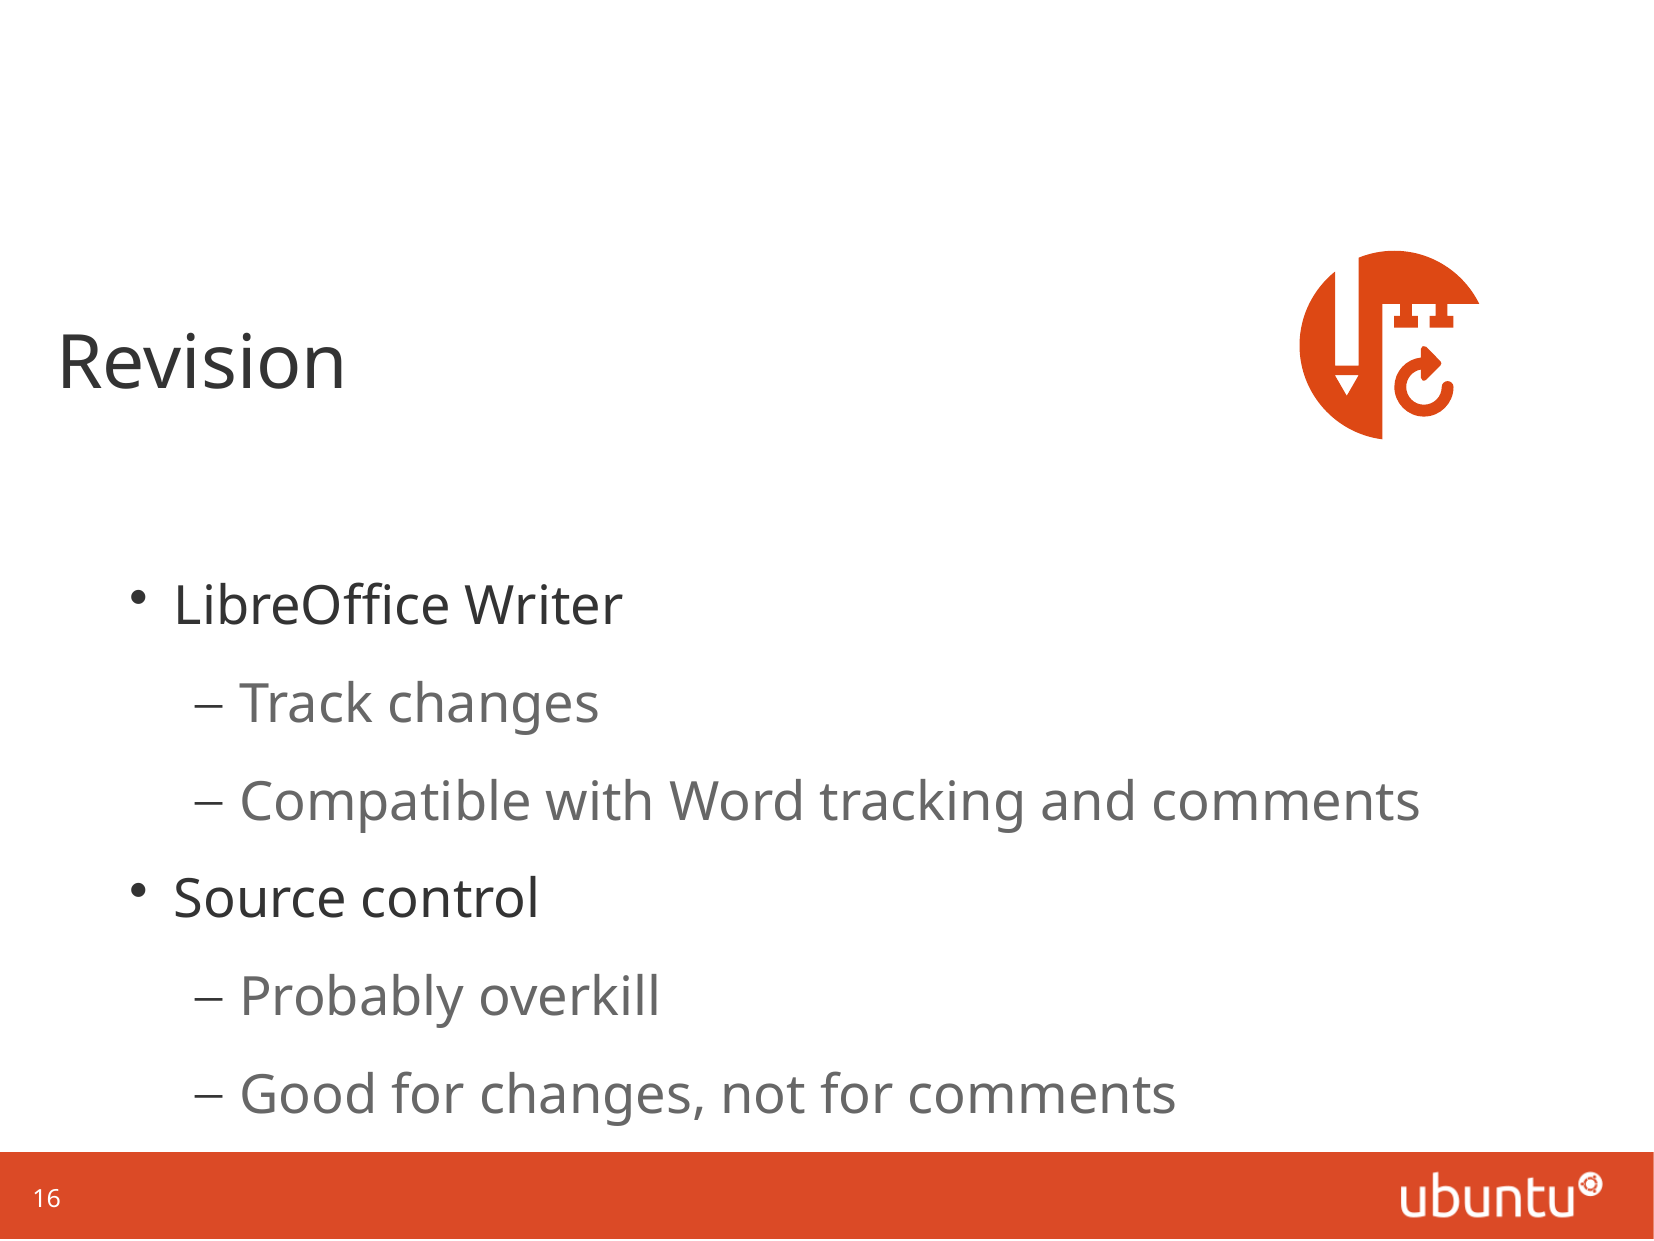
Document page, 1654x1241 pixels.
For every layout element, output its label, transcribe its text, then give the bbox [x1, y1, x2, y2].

list LibreOffice Writer Track changes Compatible with Word tracking and comments Source control Probably overkill Good for changes, not for comments [64, 529, 1577, 1241]
picture [1275, 226, 1513, 464]
picture [0, 1152, 64, 1239]
picture [1577, 1152, 1654, 1239]
title Revision [56, 130, 1596, 587]
